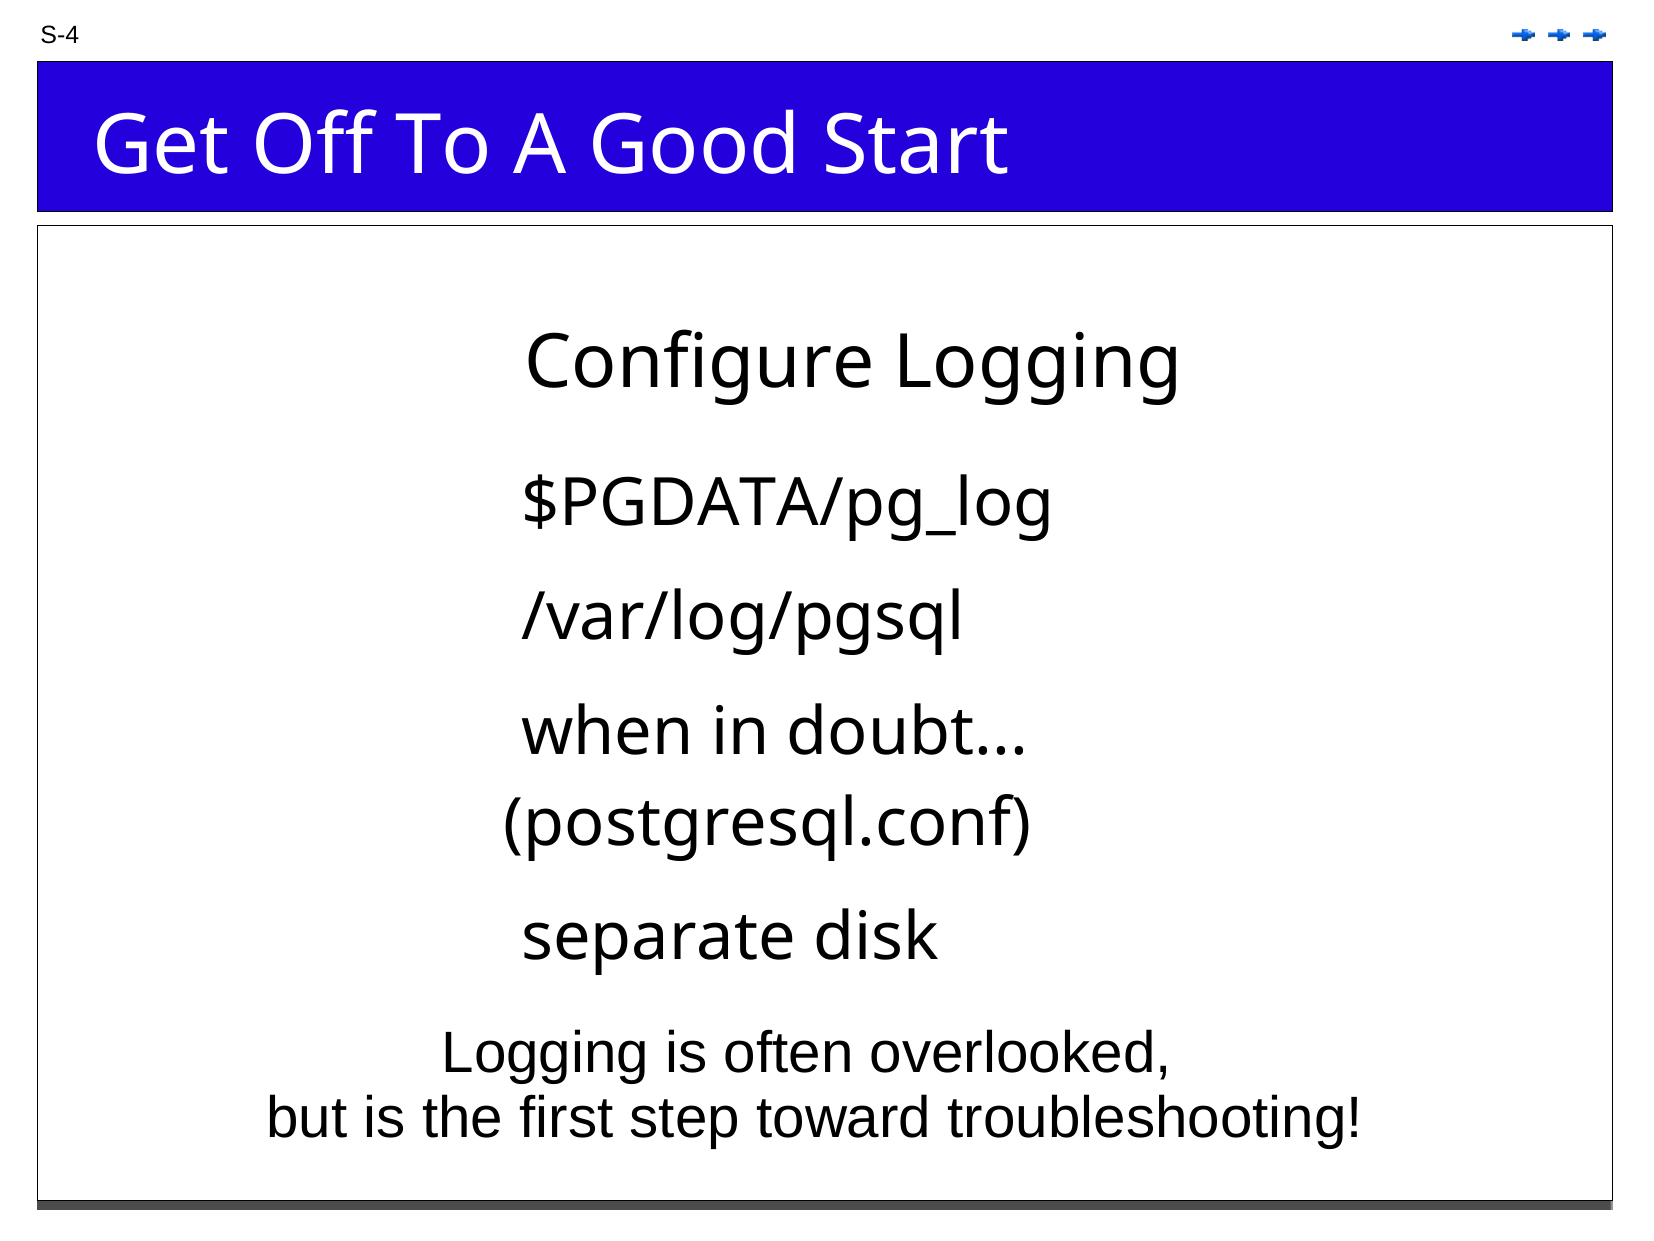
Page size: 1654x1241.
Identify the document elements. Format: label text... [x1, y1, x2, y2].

text_box S-4 [25, 13, 113, 70]
text_box Configure Logging [509, 300, 1144, 405]
text_box $PGDATA/pg_log /var/log/pgsql when in doubt... (postgresql.conf) separate disk [489, 446, 1165, 936]
text_box [37, 225, 1613, 1201]
text_box [37, 61, 1613, 212]
text_box Get Off To A Good Start [77, 77, 982, 193]
picture [1583, 29, 1606, 41]
text_box Logging is often overlooked, but is the first step toward troubleshooting! [251, 1012, 1403, 1158]
picture [1548, 29, 1570, 41]
picture [1512, 29, 1535, 41]
